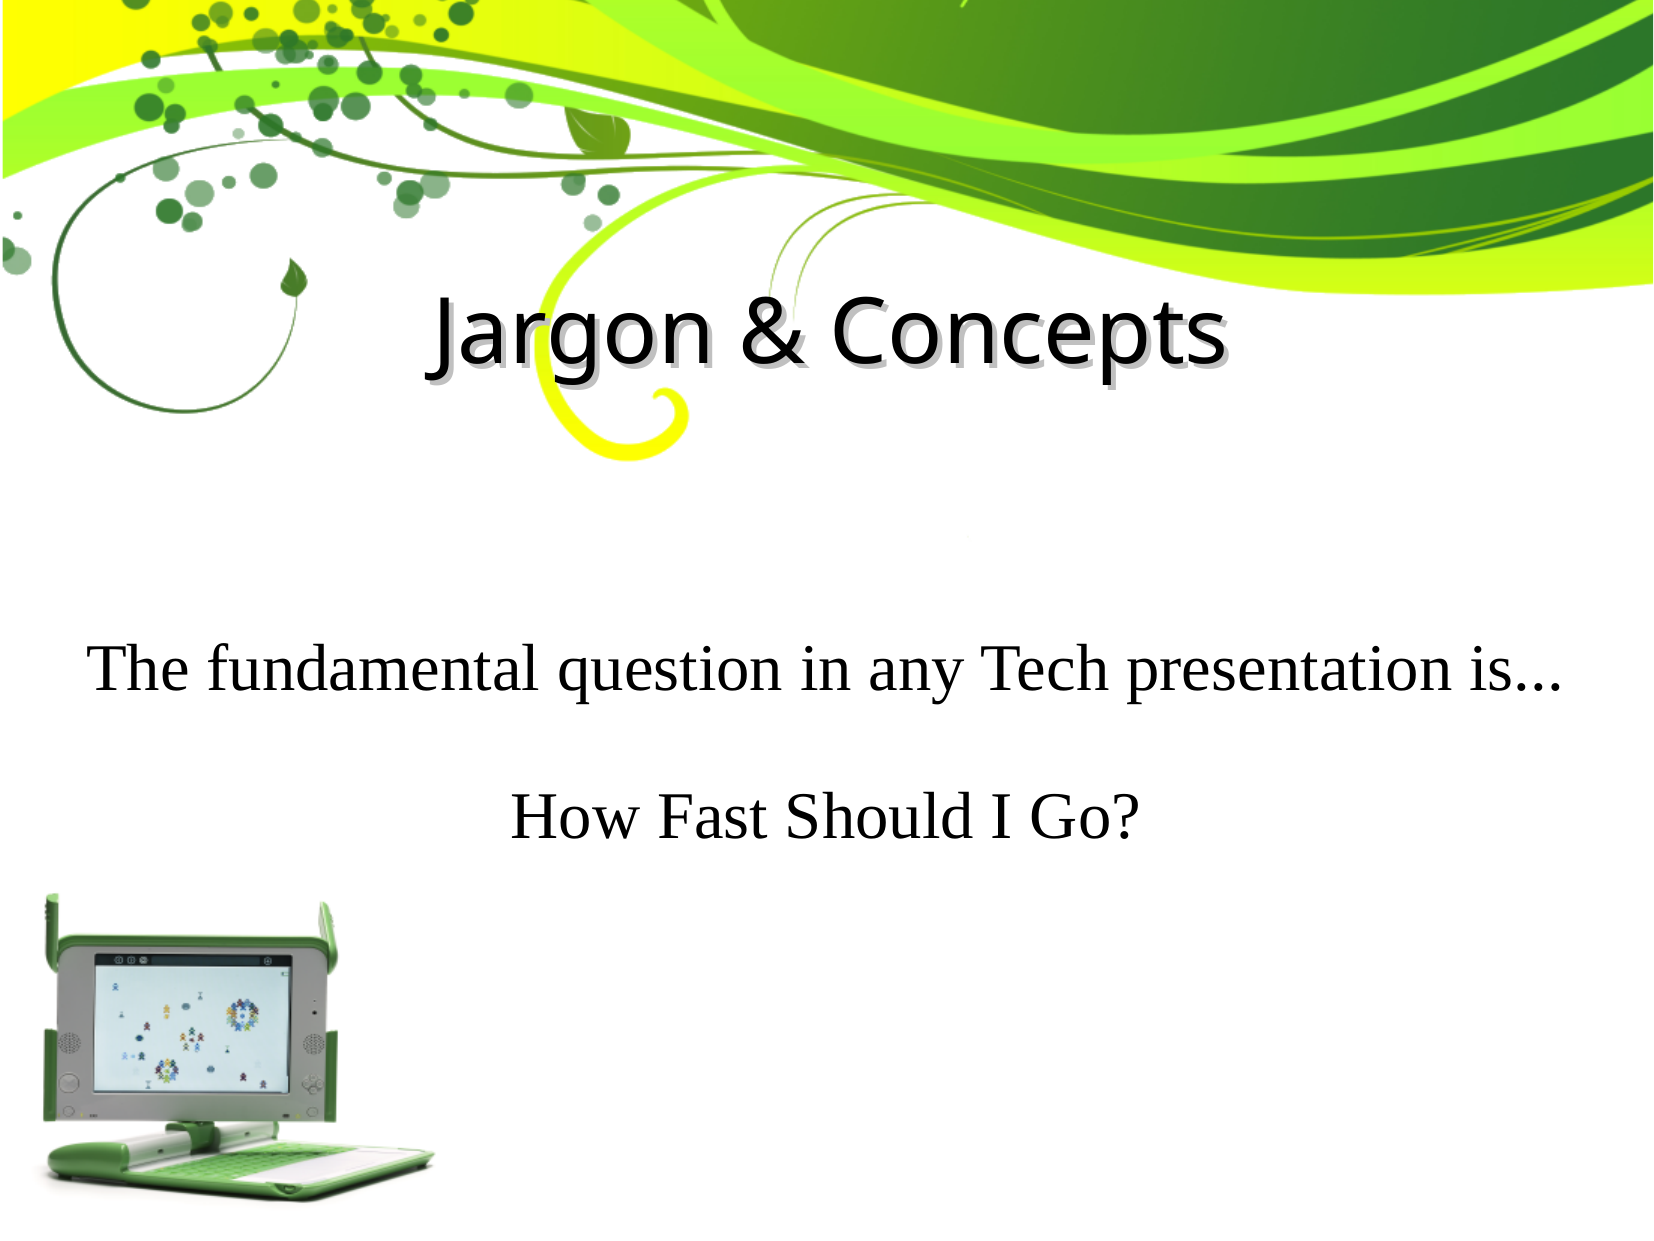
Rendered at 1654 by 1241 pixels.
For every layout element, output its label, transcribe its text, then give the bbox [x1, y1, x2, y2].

title Jargon & Concepts [87, 225, 1576, 433]
picture [0, 0, 1654, 1241]
subtitle The fundamental question in any Tech presentation is... How Fast Should I Go? [82, 457, 1571, 1102]
